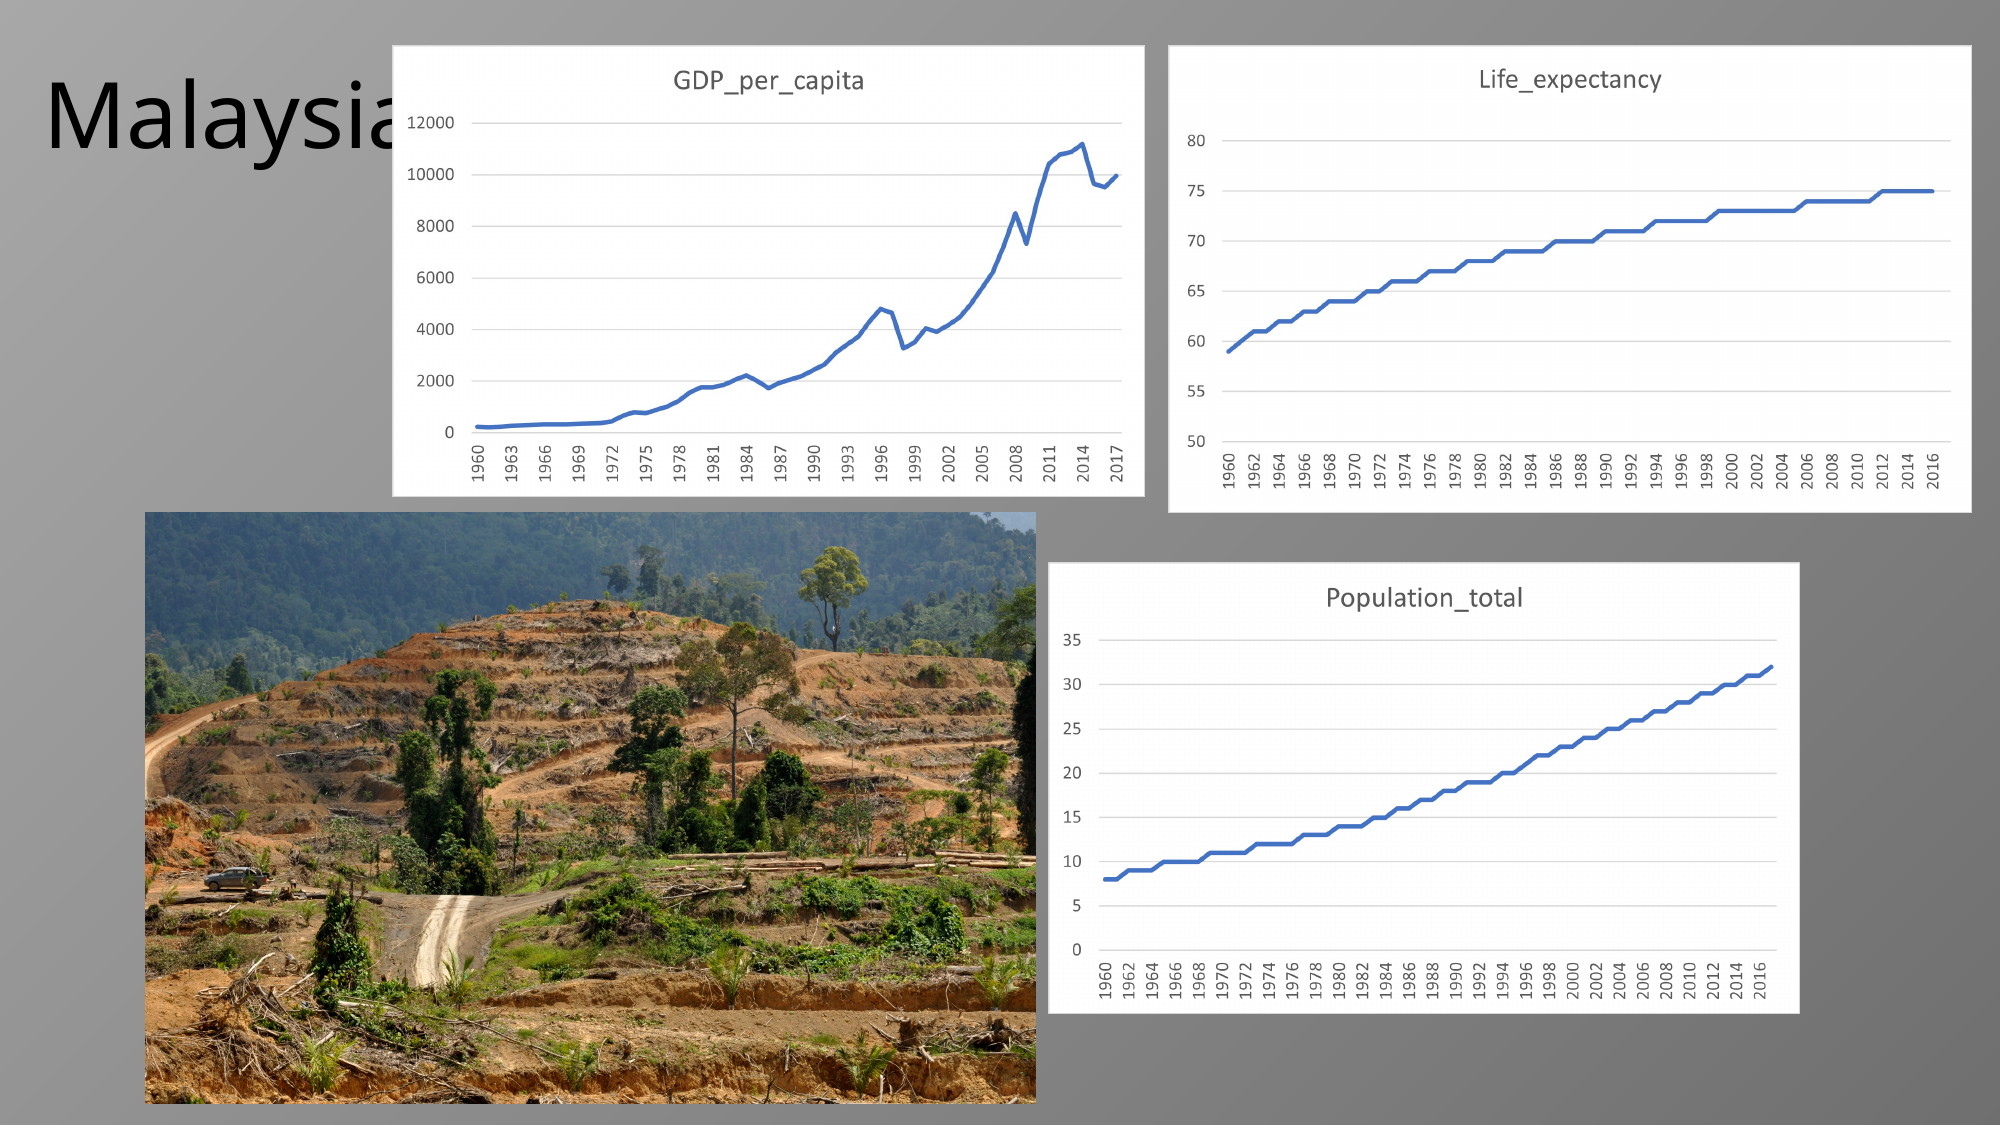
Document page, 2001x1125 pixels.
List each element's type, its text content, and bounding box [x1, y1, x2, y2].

picture [145, 512, 1036, 1105]
picture [1168, 45, 1972, 513]
title Malaysia [28, 14, 695, 223]
picture [392, 45, 1145, 497]
picture [1048, 562, 1800, 1014]
